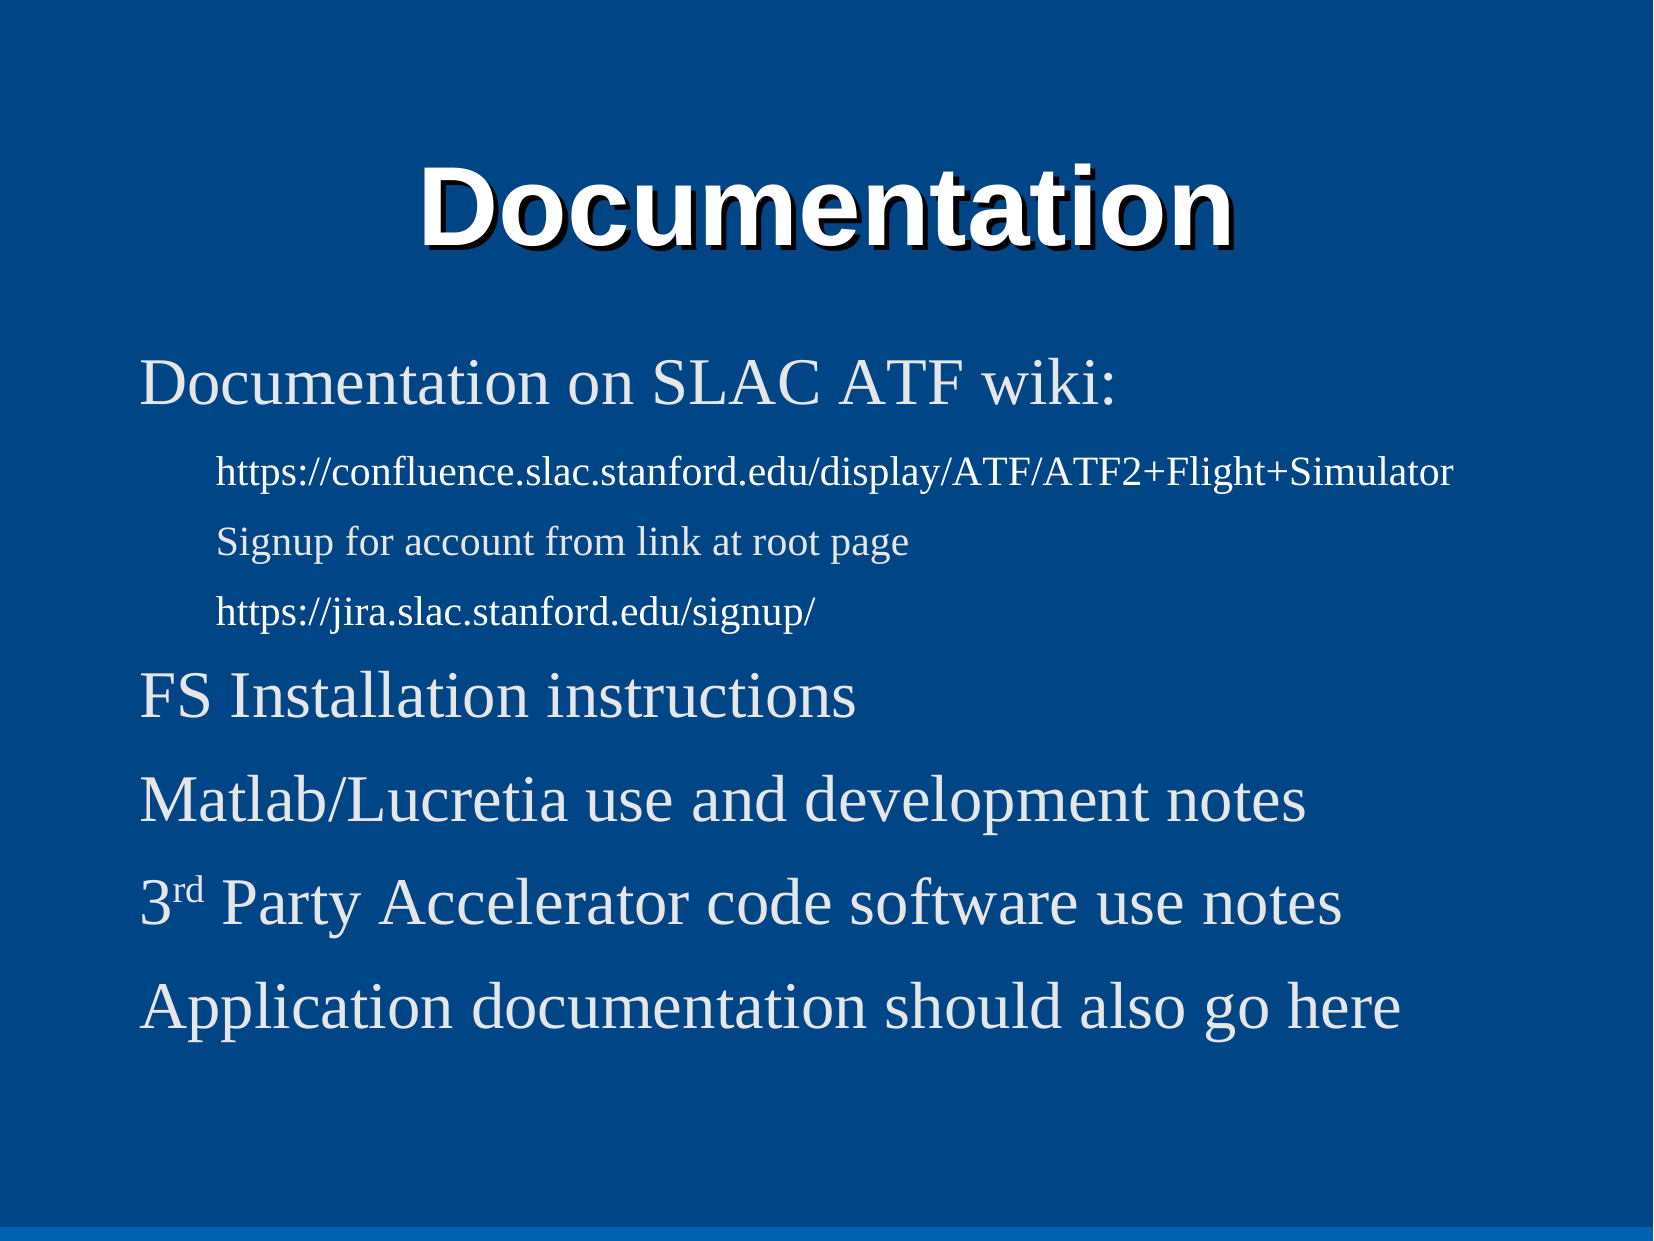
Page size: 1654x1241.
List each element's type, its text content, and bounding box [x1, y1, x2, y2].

title Documentation [121, 102, 1533, 311]
list Documentation on SLAC ATF wiki: https://confluence.slac.stanford.edu/display/ATF/ATF2+Flight+Simulator Signup for account from link at root page https://jira.slac.stanford.edu/signup/ FS Installation instructions Matlab/Lucretia use and development notes 3rd Party Accelerator code software use notes Application documentation should also go here [121, 344, 1533, 1127]
